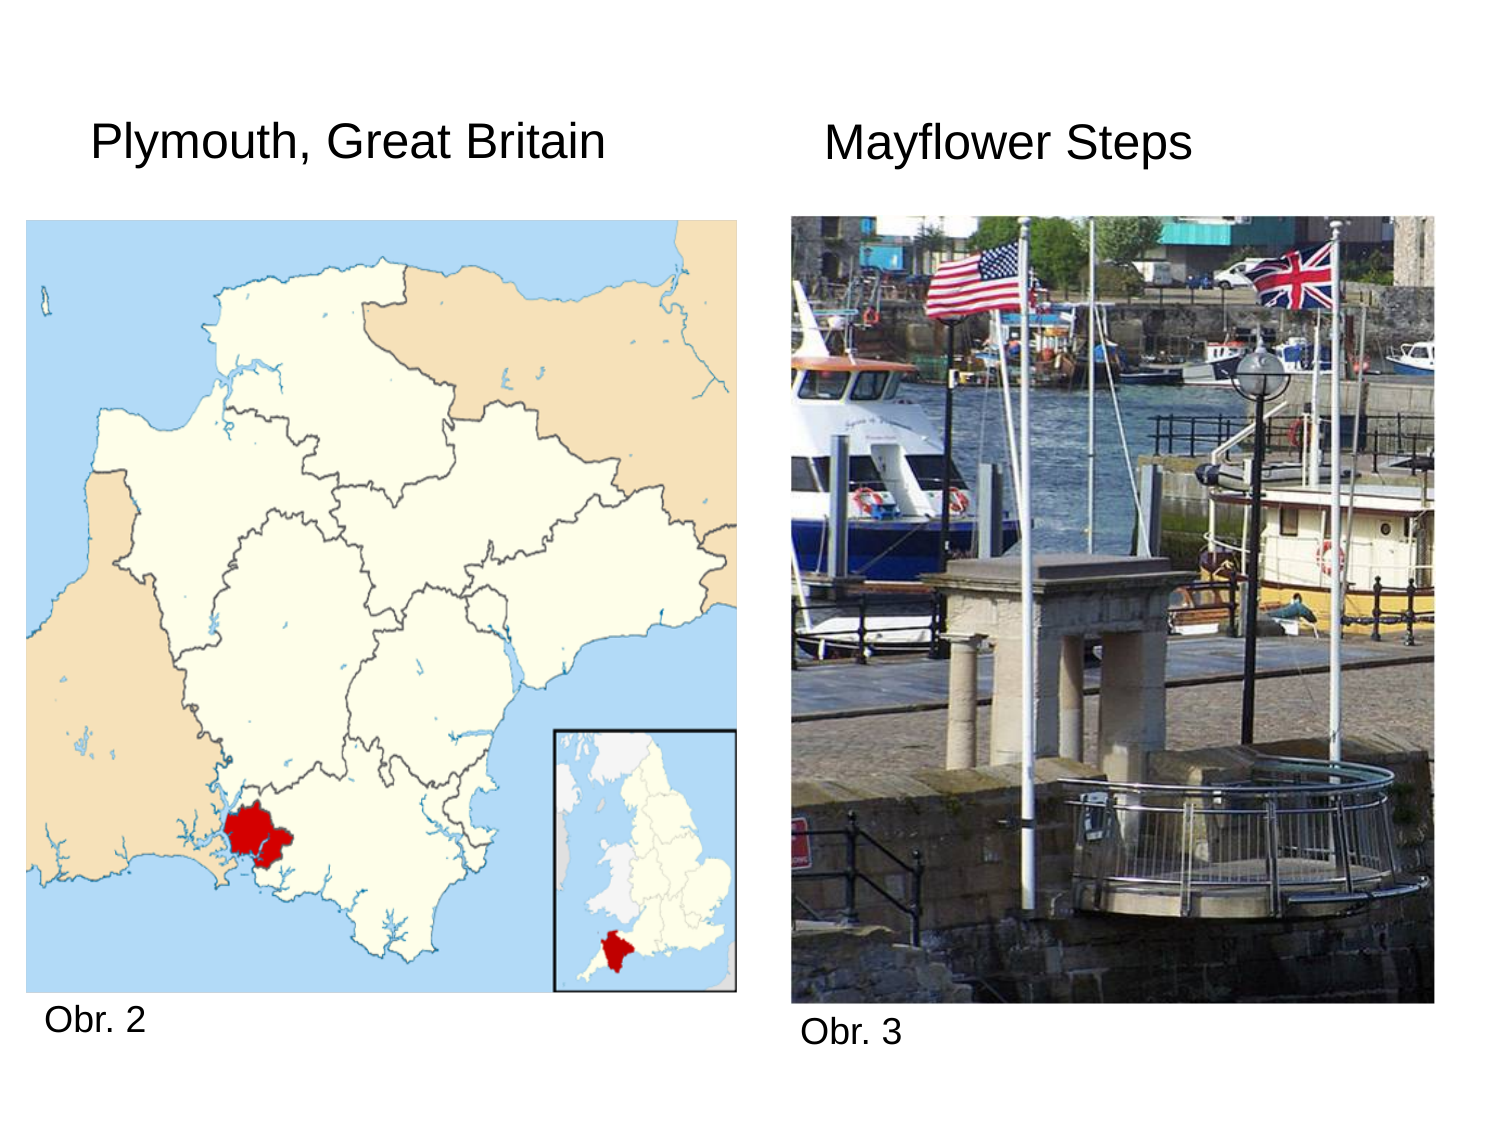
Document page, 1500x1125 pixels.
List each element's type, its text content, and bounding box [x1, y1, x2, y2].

text_box Mayflower Steps [809, 101, 1377, 178]
text_box [790, 215, 1436, 1006]
text_box [25, 220, 738, 994]
text_box Obr. 3 [785, 999, 1010, 1060]
text_box Obr. 2 [29, 987, 302, 1049]
title Plymouth, Great Britain [75, 45, 1426, 233]
